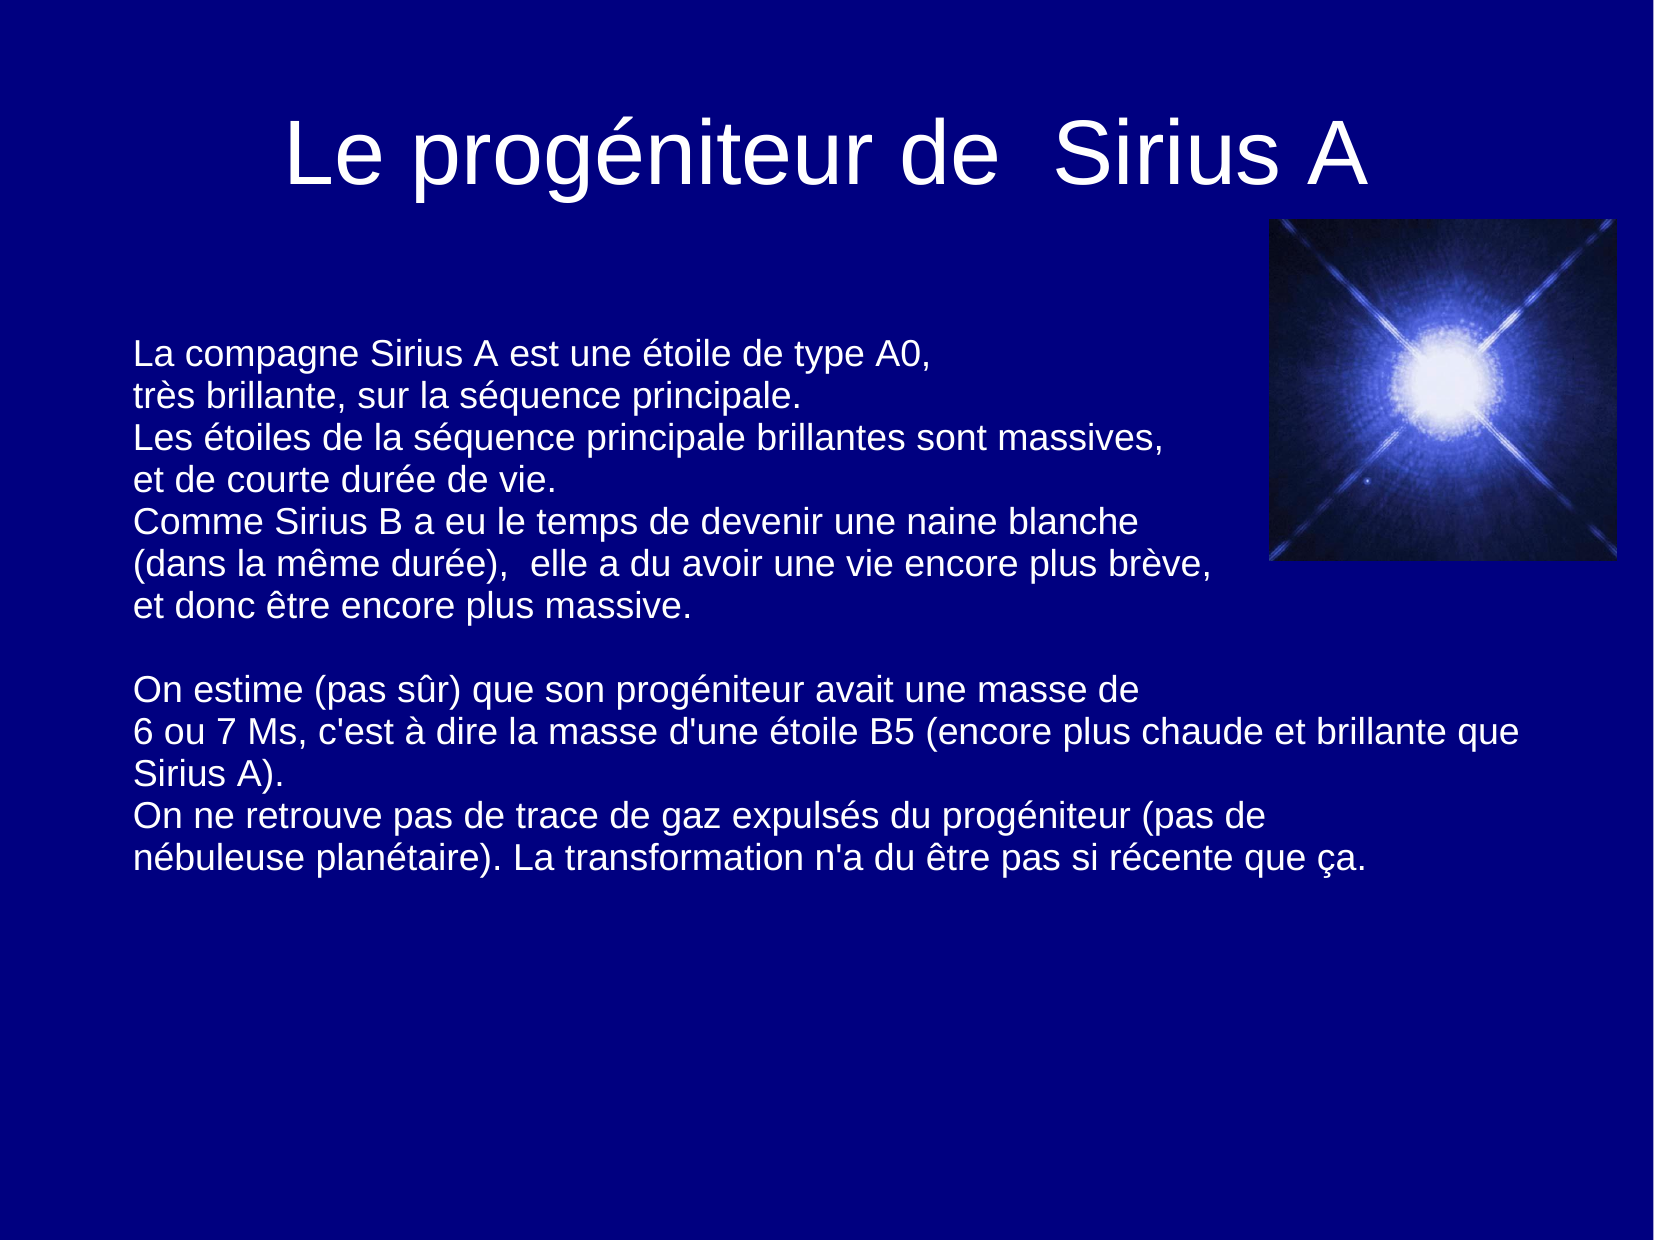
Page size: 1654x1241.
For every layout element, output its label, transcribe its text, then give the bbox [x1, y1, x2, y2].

text_box La compagne Sirius A est une étoile de type A0, très brillante, sur la séquence principale. Les étoiles de la séquence principale brillantes sont massives, et de courte durée de vie. Comme Sirius B a eu le temps de devenir une naine blanche (dans la même durée), elle a du avoir une vie encore plus brève, et donc être encore plus massive. On estime (pas sûr) que son progéniteur avait une masse de 6 ou 7 Ms, c'est à dire la masse d'une étoile B5 (encore plus chaude et brillante que Sirius A). On ne retrouve pas de trace de gaz expulsés du progéniteur (pas de nébuleuse planétaire). La transformation n'a du être pas si récente que ça. [118, 324, 1546, 887]
title Le progéniteur de Sirius A [82, 49, 1571, 257]
picture [1269, 219, 1617, 562]
